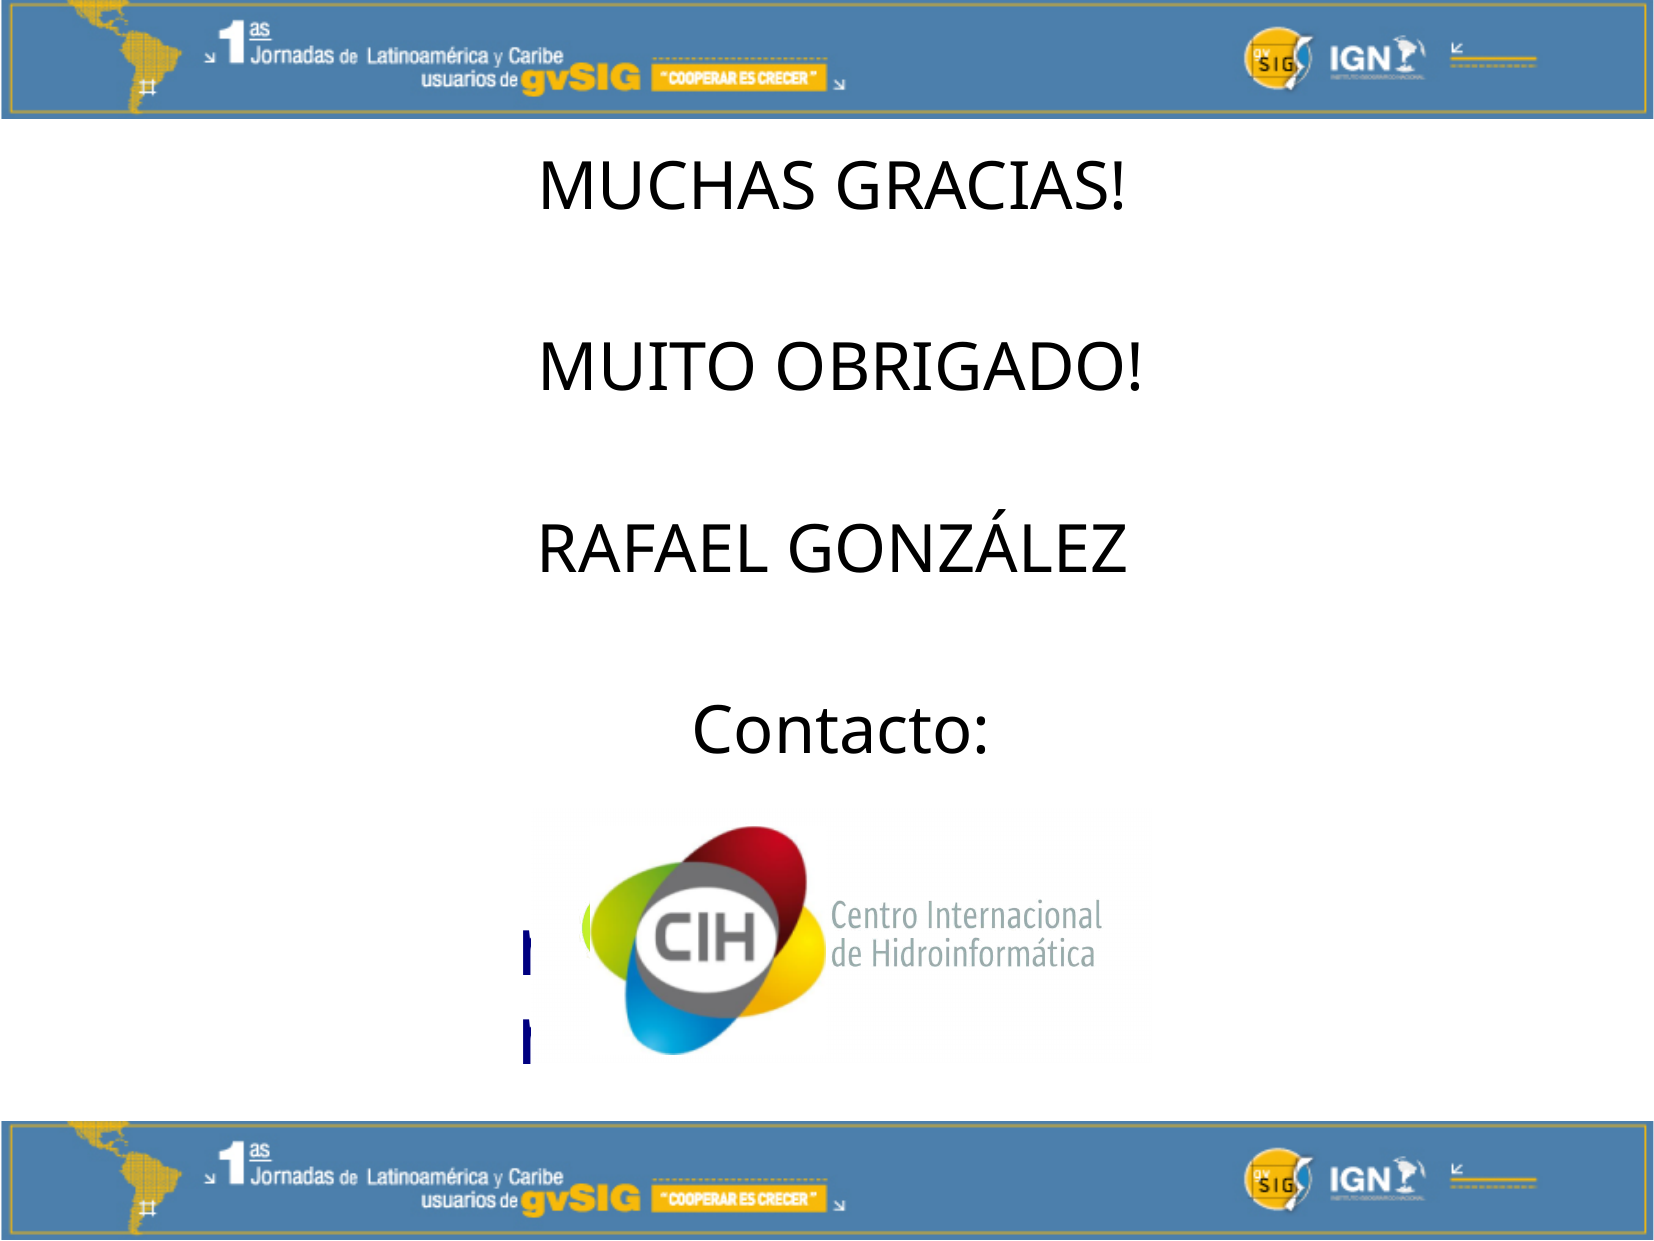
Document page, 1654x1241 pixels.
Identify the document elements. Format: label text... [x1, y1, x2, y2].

picture [0, 0, 1654, 119]
picture [0, 1121, 1654, 1241]
text_box MUCHAS GRACIAS! MUITO OBRIGADO! RAFAEL GONZÁLEZ Contacto: rafael@pti.org.br [501, 130, 1182, 1040]
picture [531, 808, 1152, 1063]
